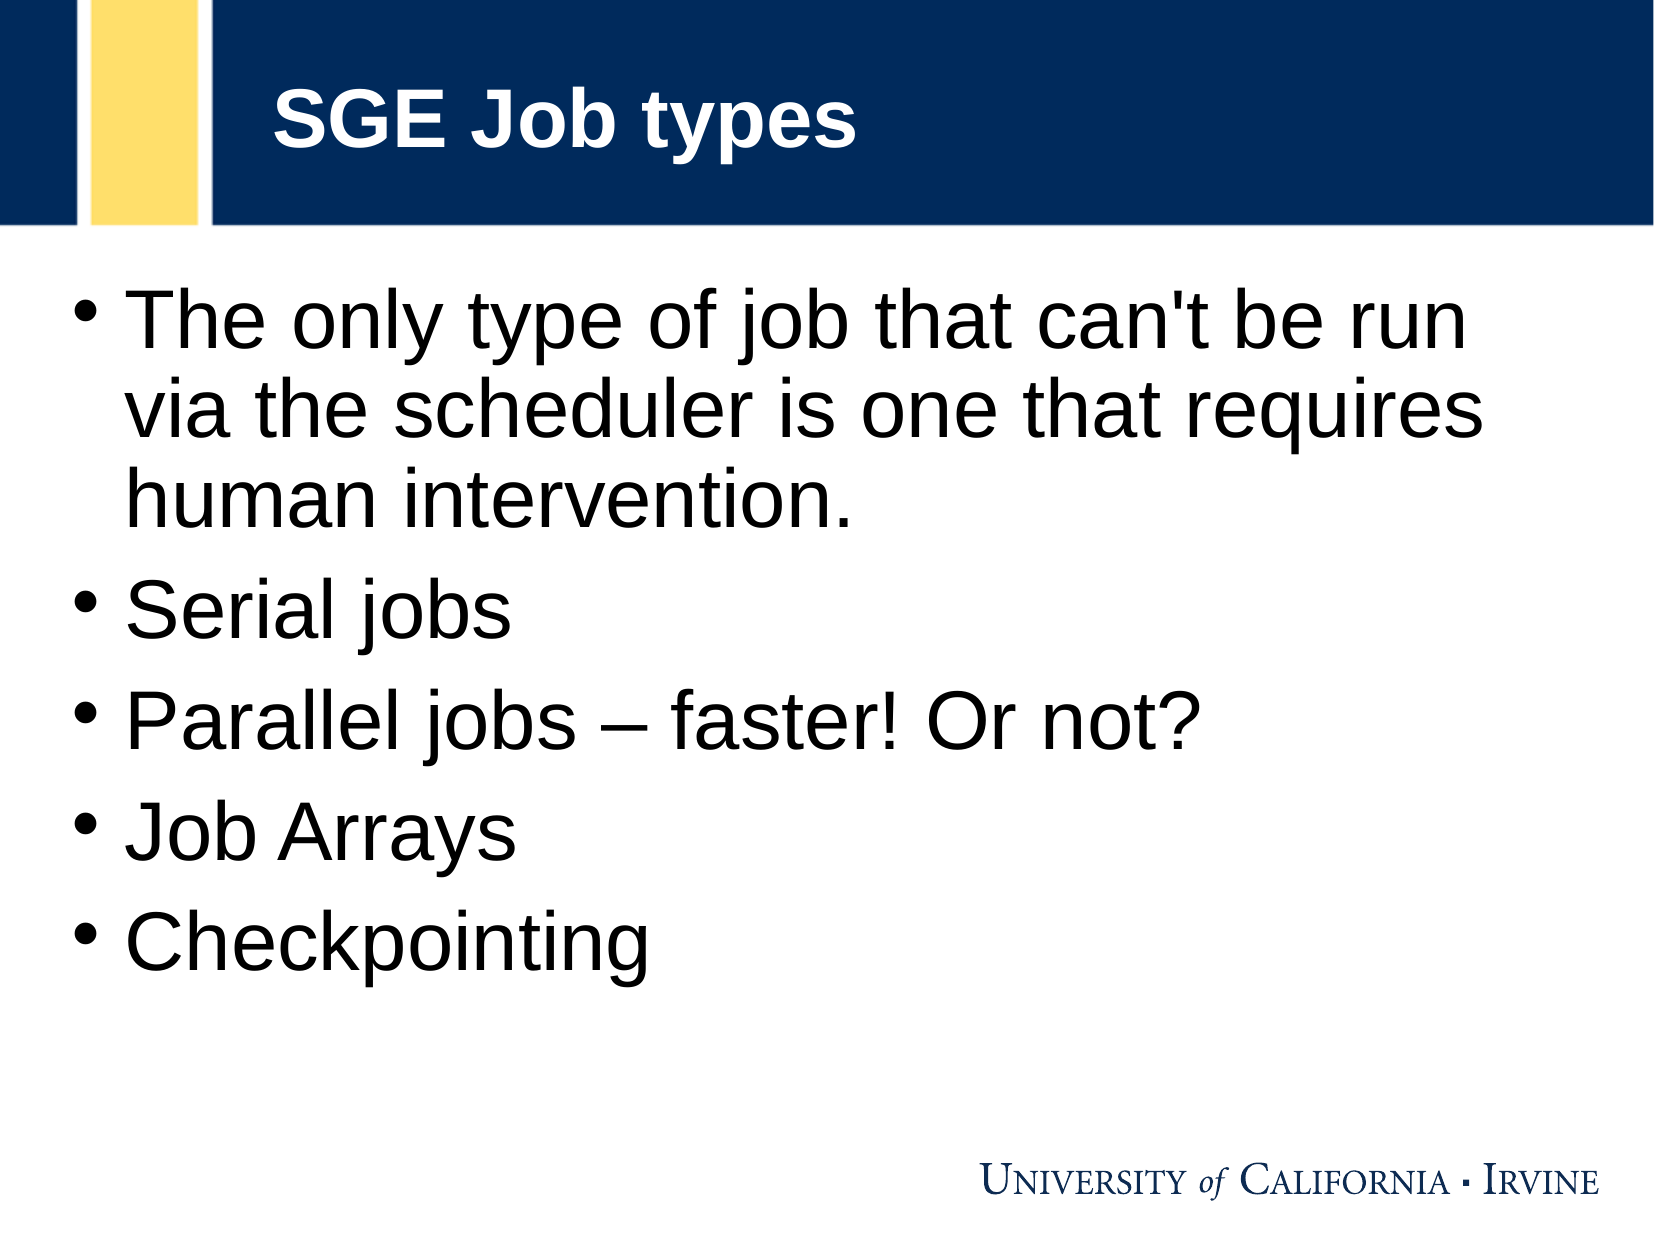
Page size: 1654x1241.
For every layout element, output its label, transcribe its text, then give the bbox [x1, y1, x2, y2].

title SGE Job types [257, 0, 1654, 228]
picture [0, 0, 1654, 1241]
subtitle The only type of job that can't be run via the scheduler is one that requires human intervention. Serial jobs Parallel jobs – faster! Or not? Job Arrays Checkpointing [39, 268, 1615, 1208]
